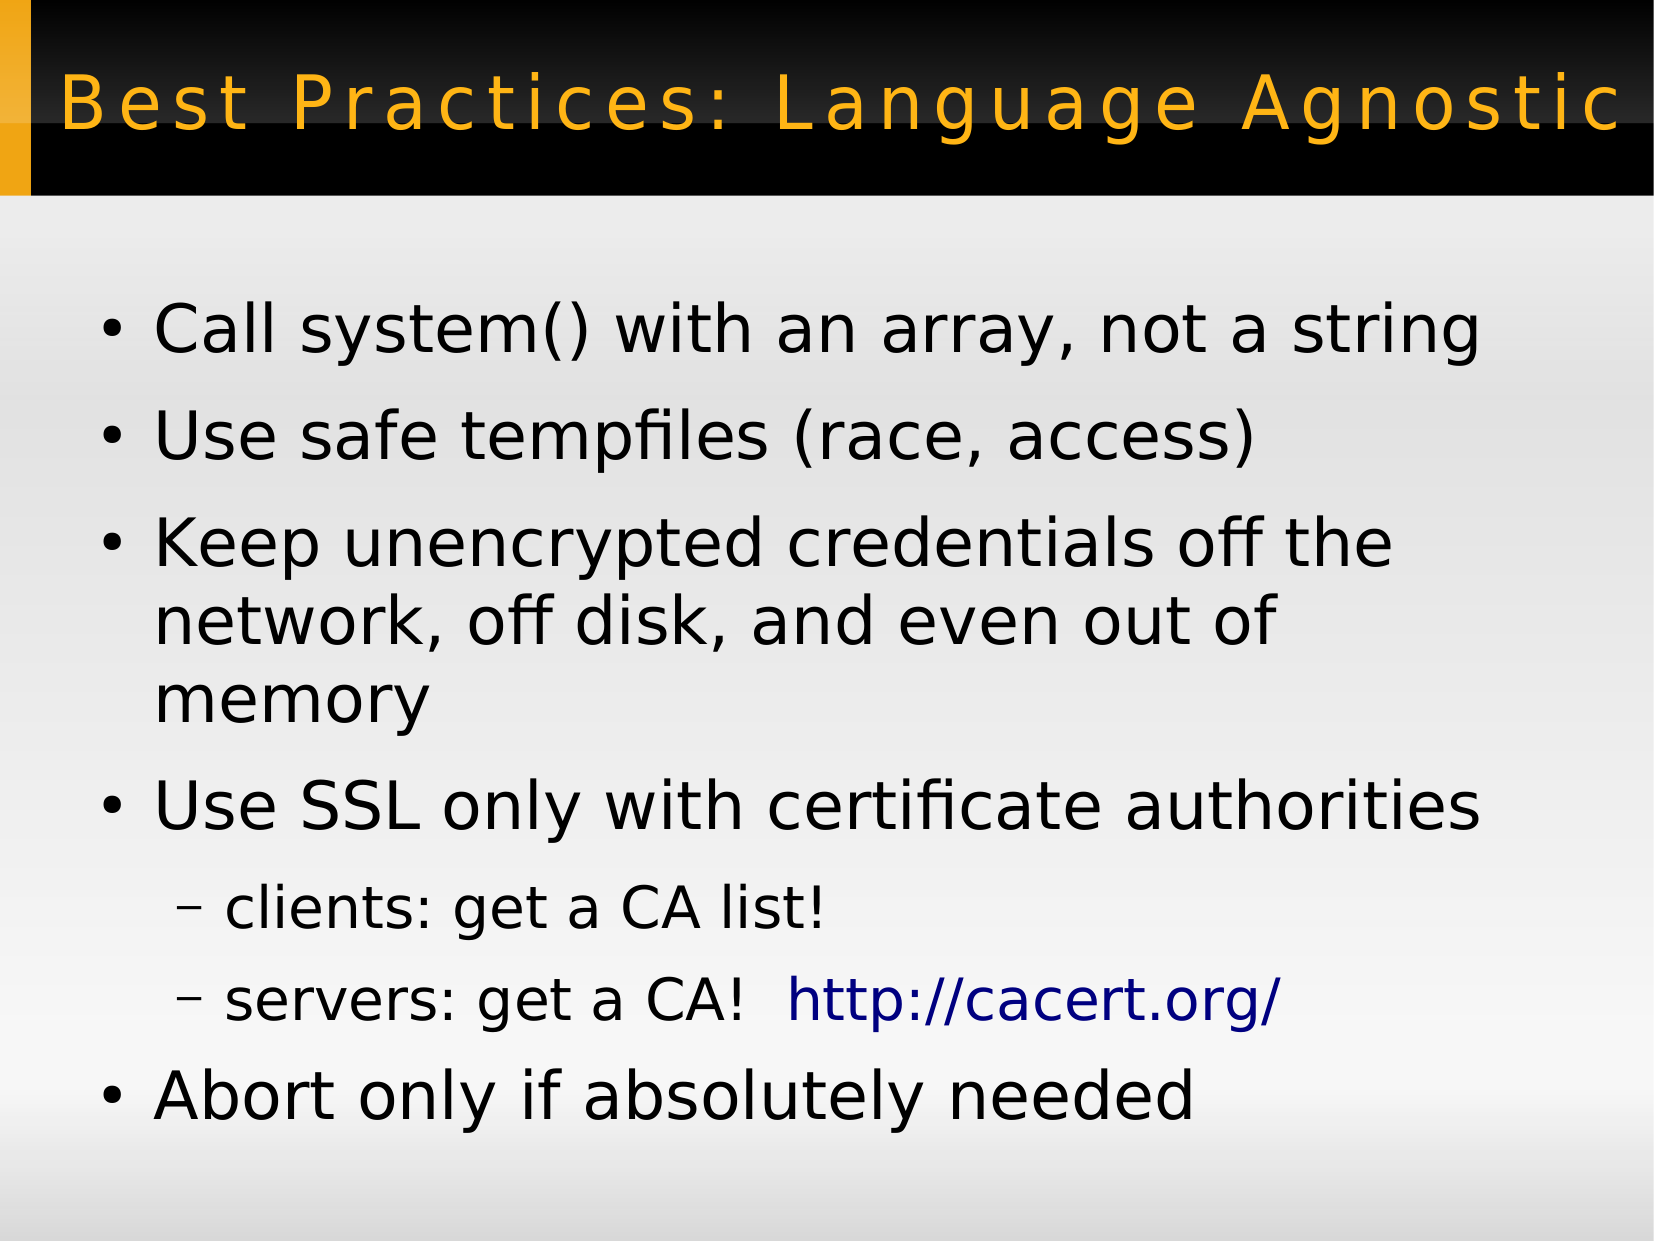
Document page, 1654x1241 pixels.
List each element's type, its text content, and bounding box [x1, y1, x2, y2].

picture [0, 0, 1654, 1241]
title Best Practices: Language Agnostic [59, 36, 1654, 171]
list Call system() with an array, not a string Use safe tempfiles (race, access) Keep unencrypted credentials off the network, off disk, and even out of memory Use SSL only with certificate authorities clients: get a CA list! servers: get a CA! http://cacert.org/ Abort only if absolutely needed [82, 290, 1571, 1136]
